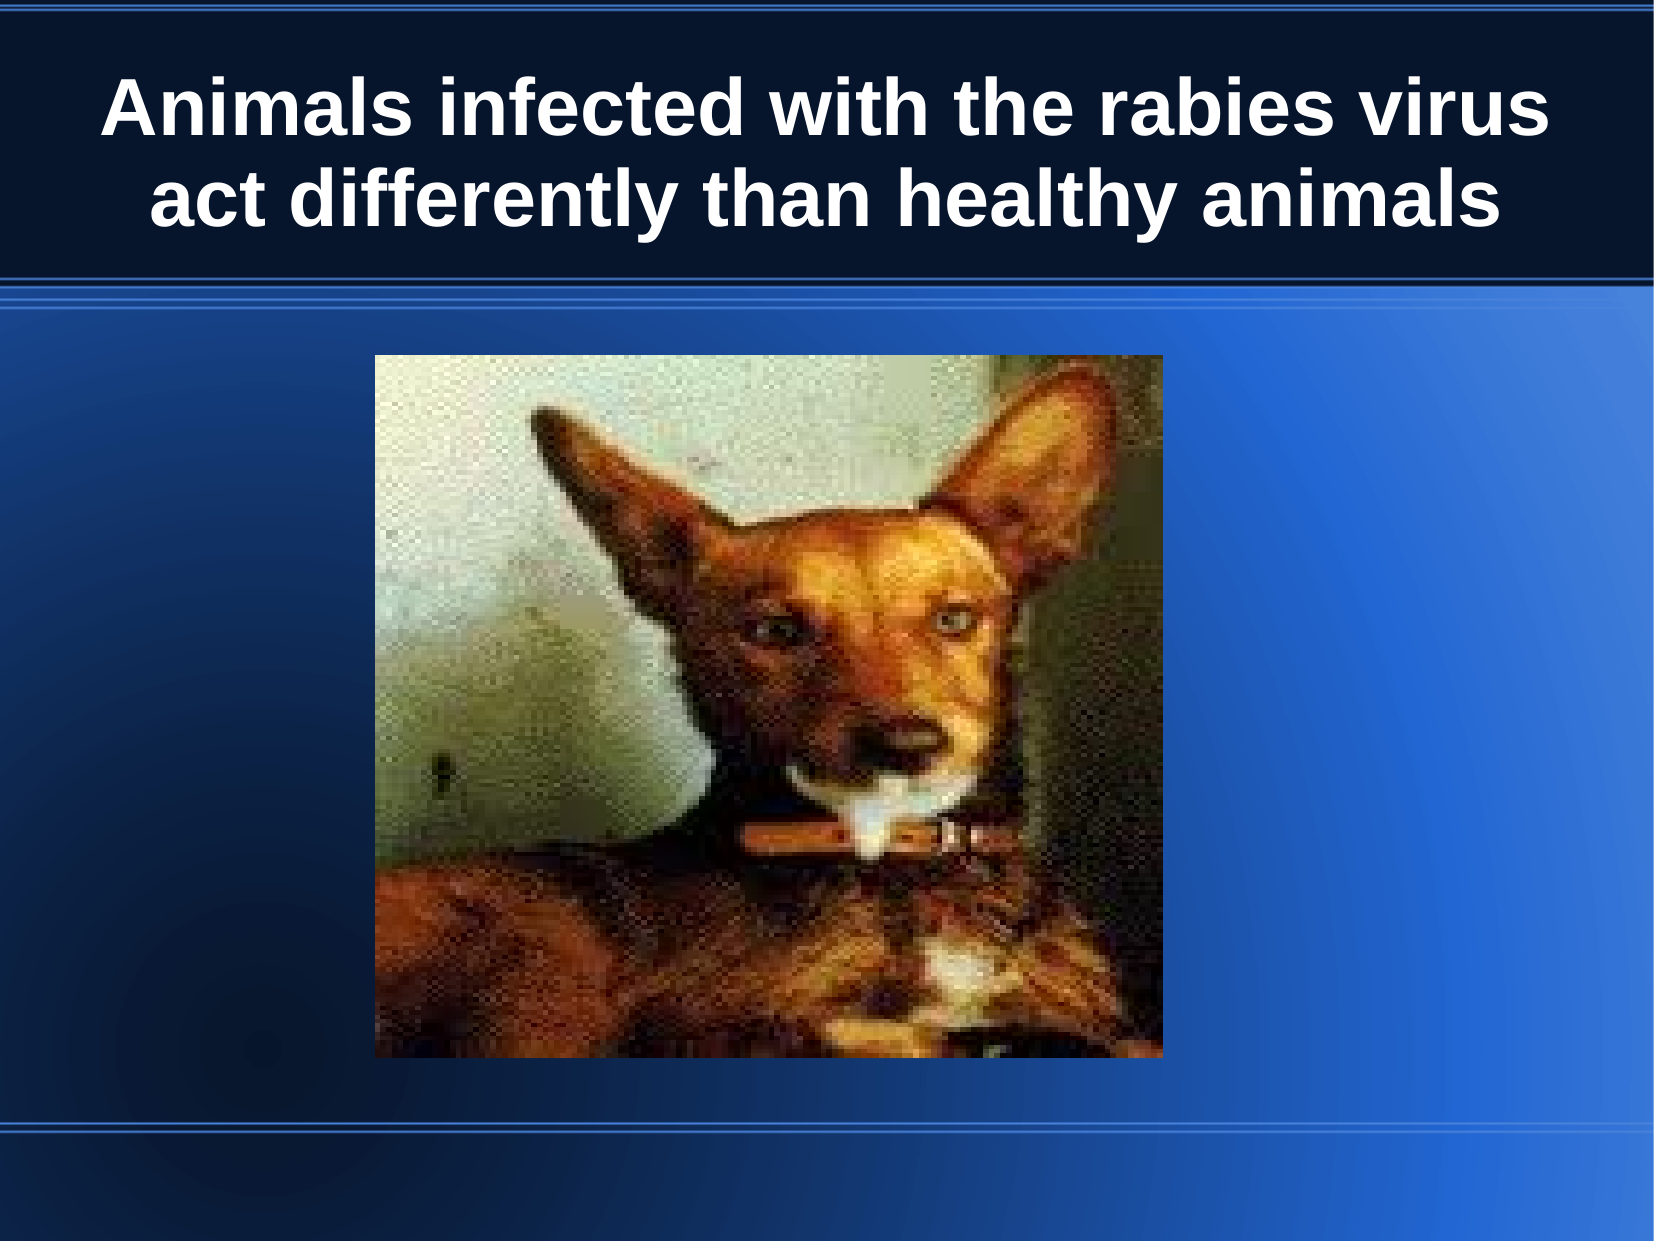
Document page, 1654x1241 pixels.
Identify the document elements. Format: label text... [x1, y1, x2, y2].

picture [0, 0, 1654, 1241]
title Animals infected with the rabies virus act differently than healthy animals [82, 49, 1571, 257]
